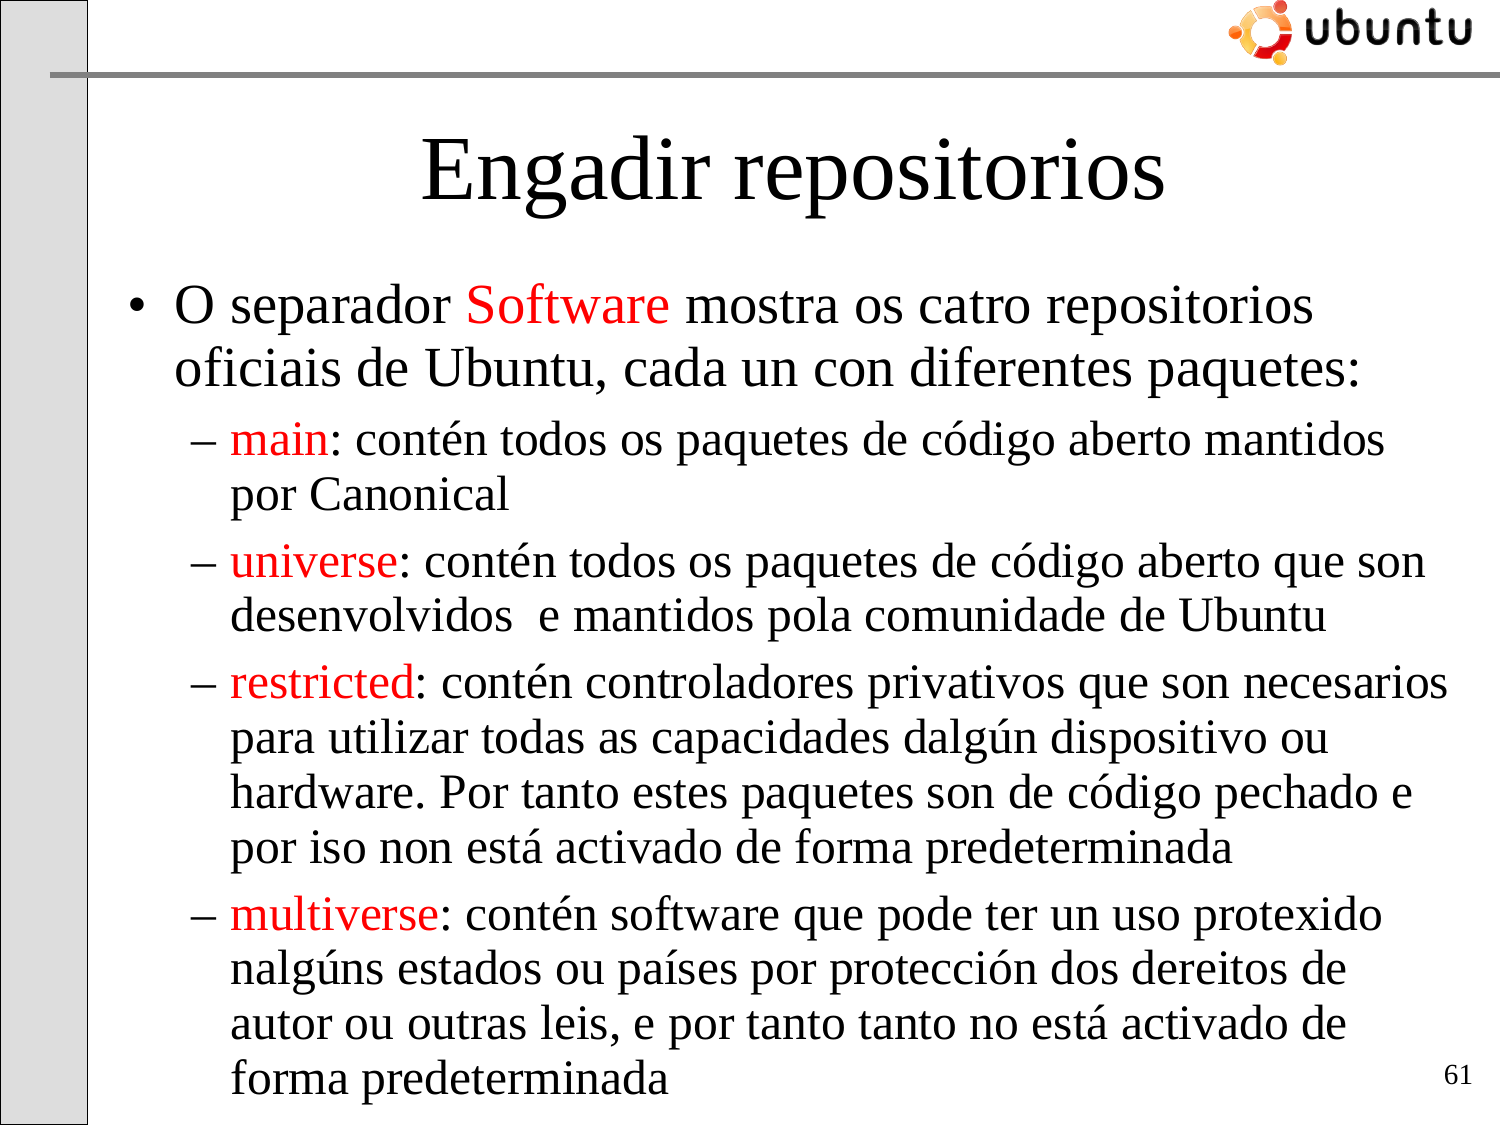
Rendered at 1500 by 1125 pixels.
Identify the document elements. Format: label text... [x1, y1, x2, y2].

list O separador Software mostra os catro repositorios oficiais de Ubuntu, cada un con diferentes paquetes: main: contén todos os paquetes de código aberto mantidos por Canonical universe: contén todos os paquetes de código aberto que son desenvolvidos e mantidos pola comunidade de Ubuntu restricted: contén controladores privativos que son necesarios para utilizar todas as capacidades dalgún dispositivo ou hardware. Por tanto estes paquetes son de código pechado e por iso non está activado de forma predeterminada multiverse: contén software que pode ter un uso protexido nalgúns estados ou países por protección dos dereitos de autor ou outras leis, e por tanto tanto no está activado de forma predeterminada A opción Código fonte non debería estar seleccionada a menos que teña experiencia desenvolvendo aplicativos desde o código fonte [112, 265, 1477, 1125]
title Engadir repositorios [112, 99, 1477, 237]
picture [1221, 0, 1483, 71]
